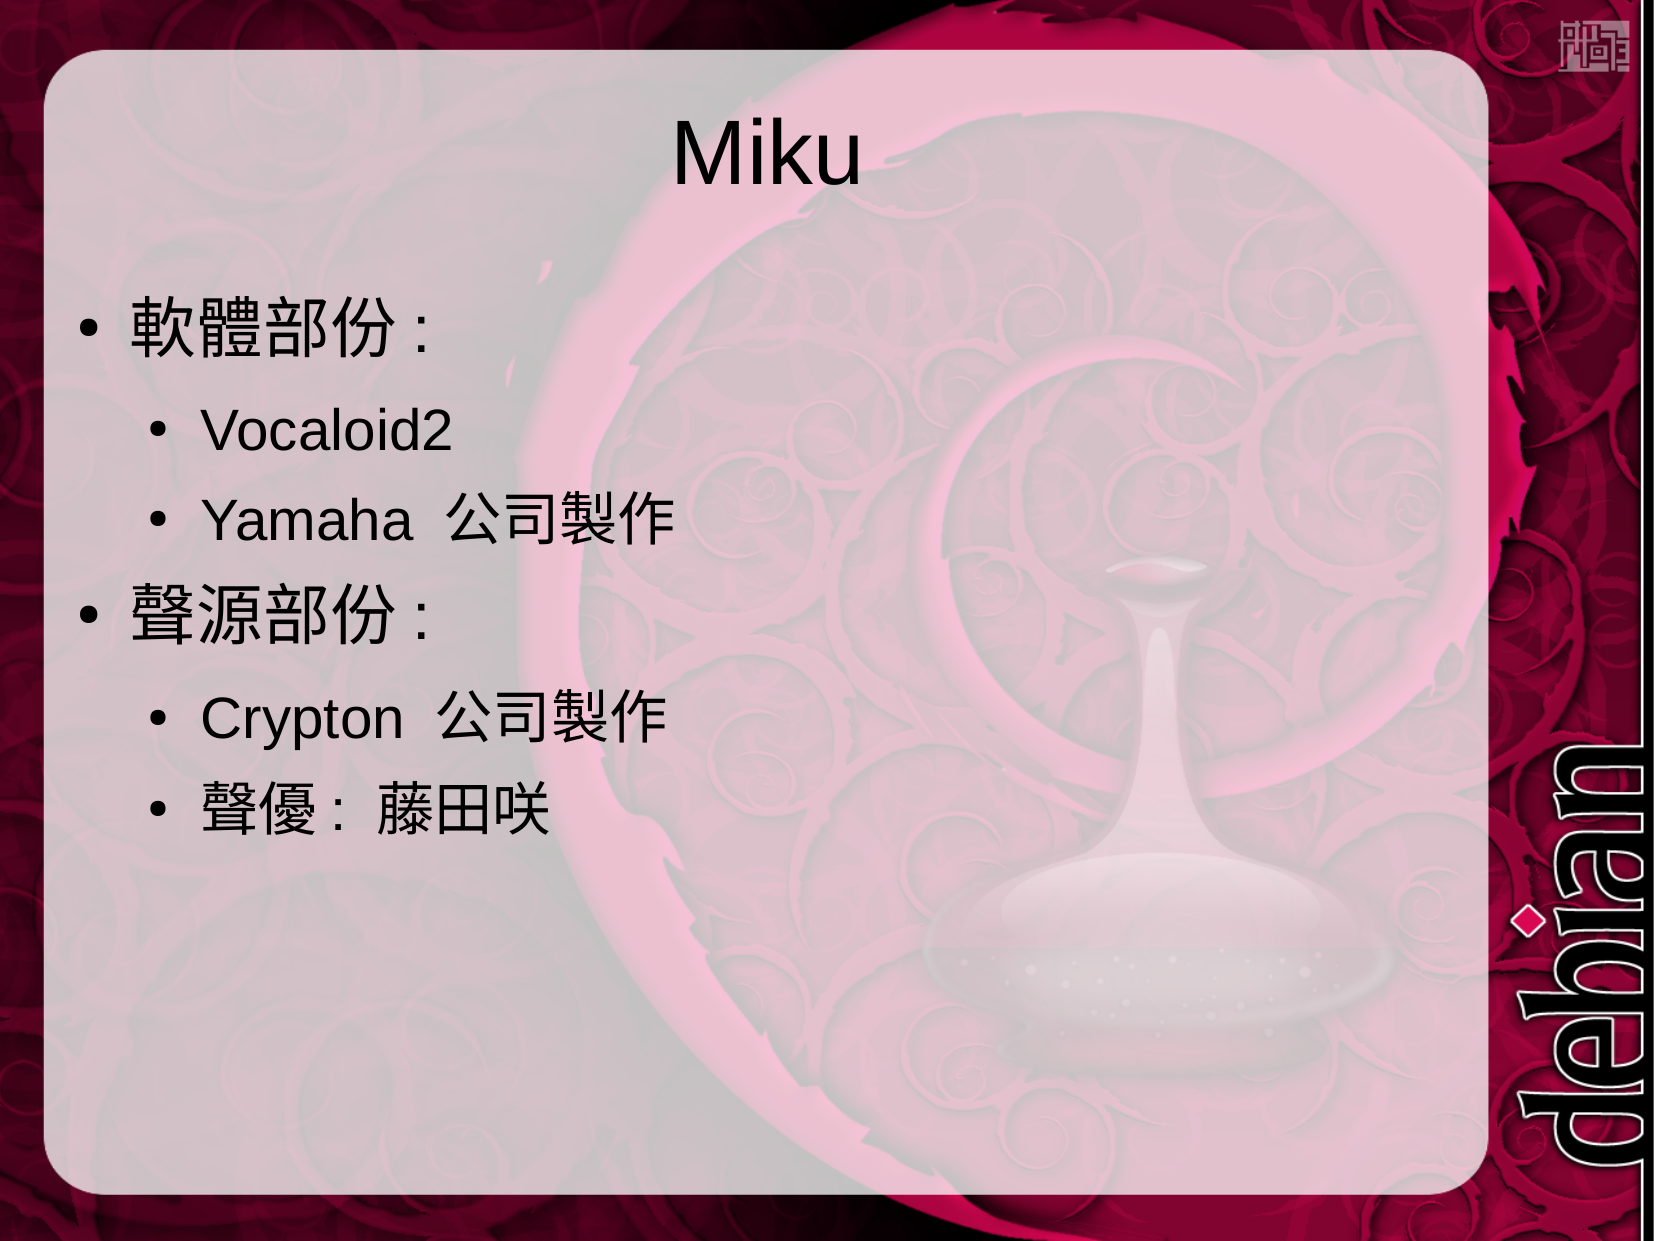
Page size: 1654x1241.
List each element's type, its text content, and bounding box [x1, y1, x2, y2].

picture [0, 0, 1654, 1241]
title Miku [59, 49, 1477, 257]
list 軟體部份: Vocaloid2 Yamaha 公司製作 聲源部份: Crypton 公司製作 聲優: 藤田咲 [59, 290, 1477, 1109]
